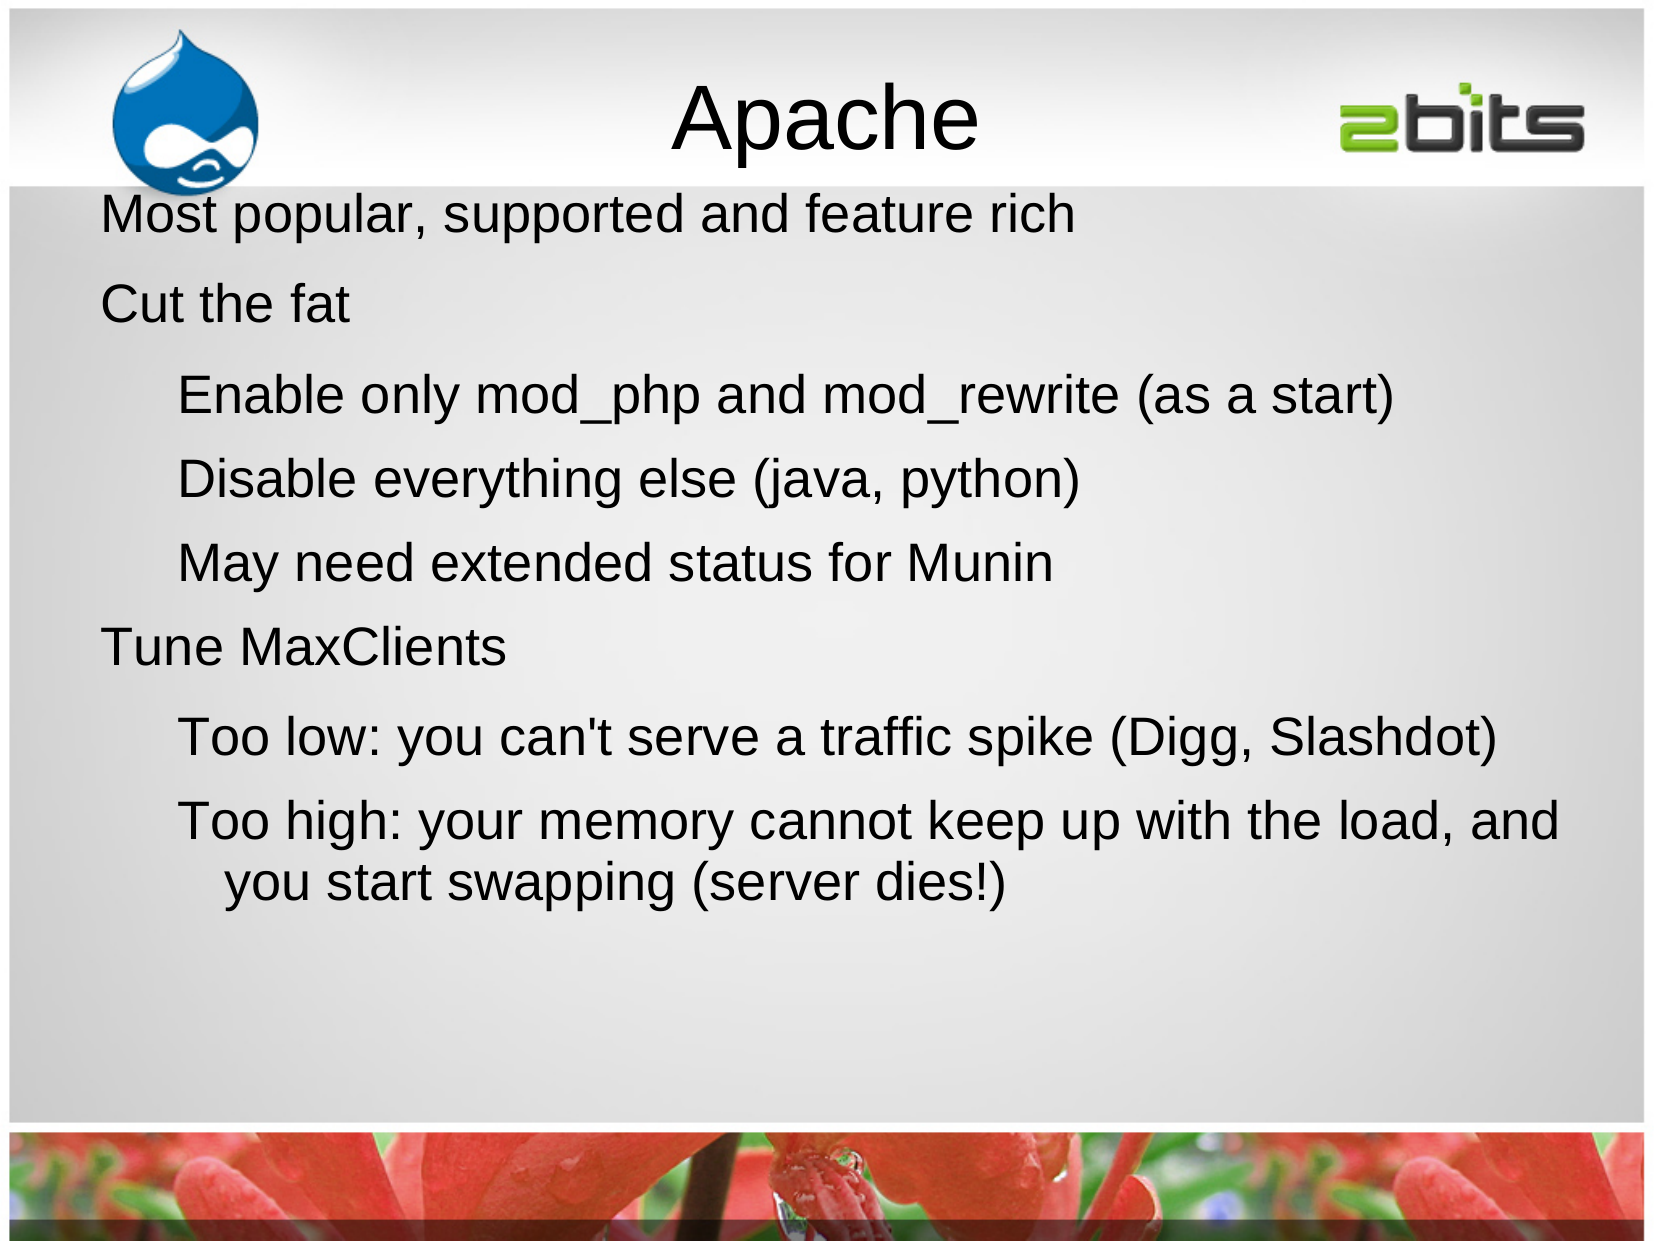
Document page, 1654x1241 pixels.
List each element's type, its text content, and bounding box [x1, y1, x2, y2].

picture [0, 0, 1654, 1241]
title Apache [82, 21, 1571, 183]
list Most popular, supported and feature rich Cut the fat Enable only mod_php and mod_rewrite (as a start) Disable everything else (java, python) May need extended status for Munin Tune MaxClients Too low: you can't serve a traffic spike (Digg, Slashdot) Too high: your memory cannot keep up with the load, and you start swapping (server dies!) [82, 183, 1571, 1092]
